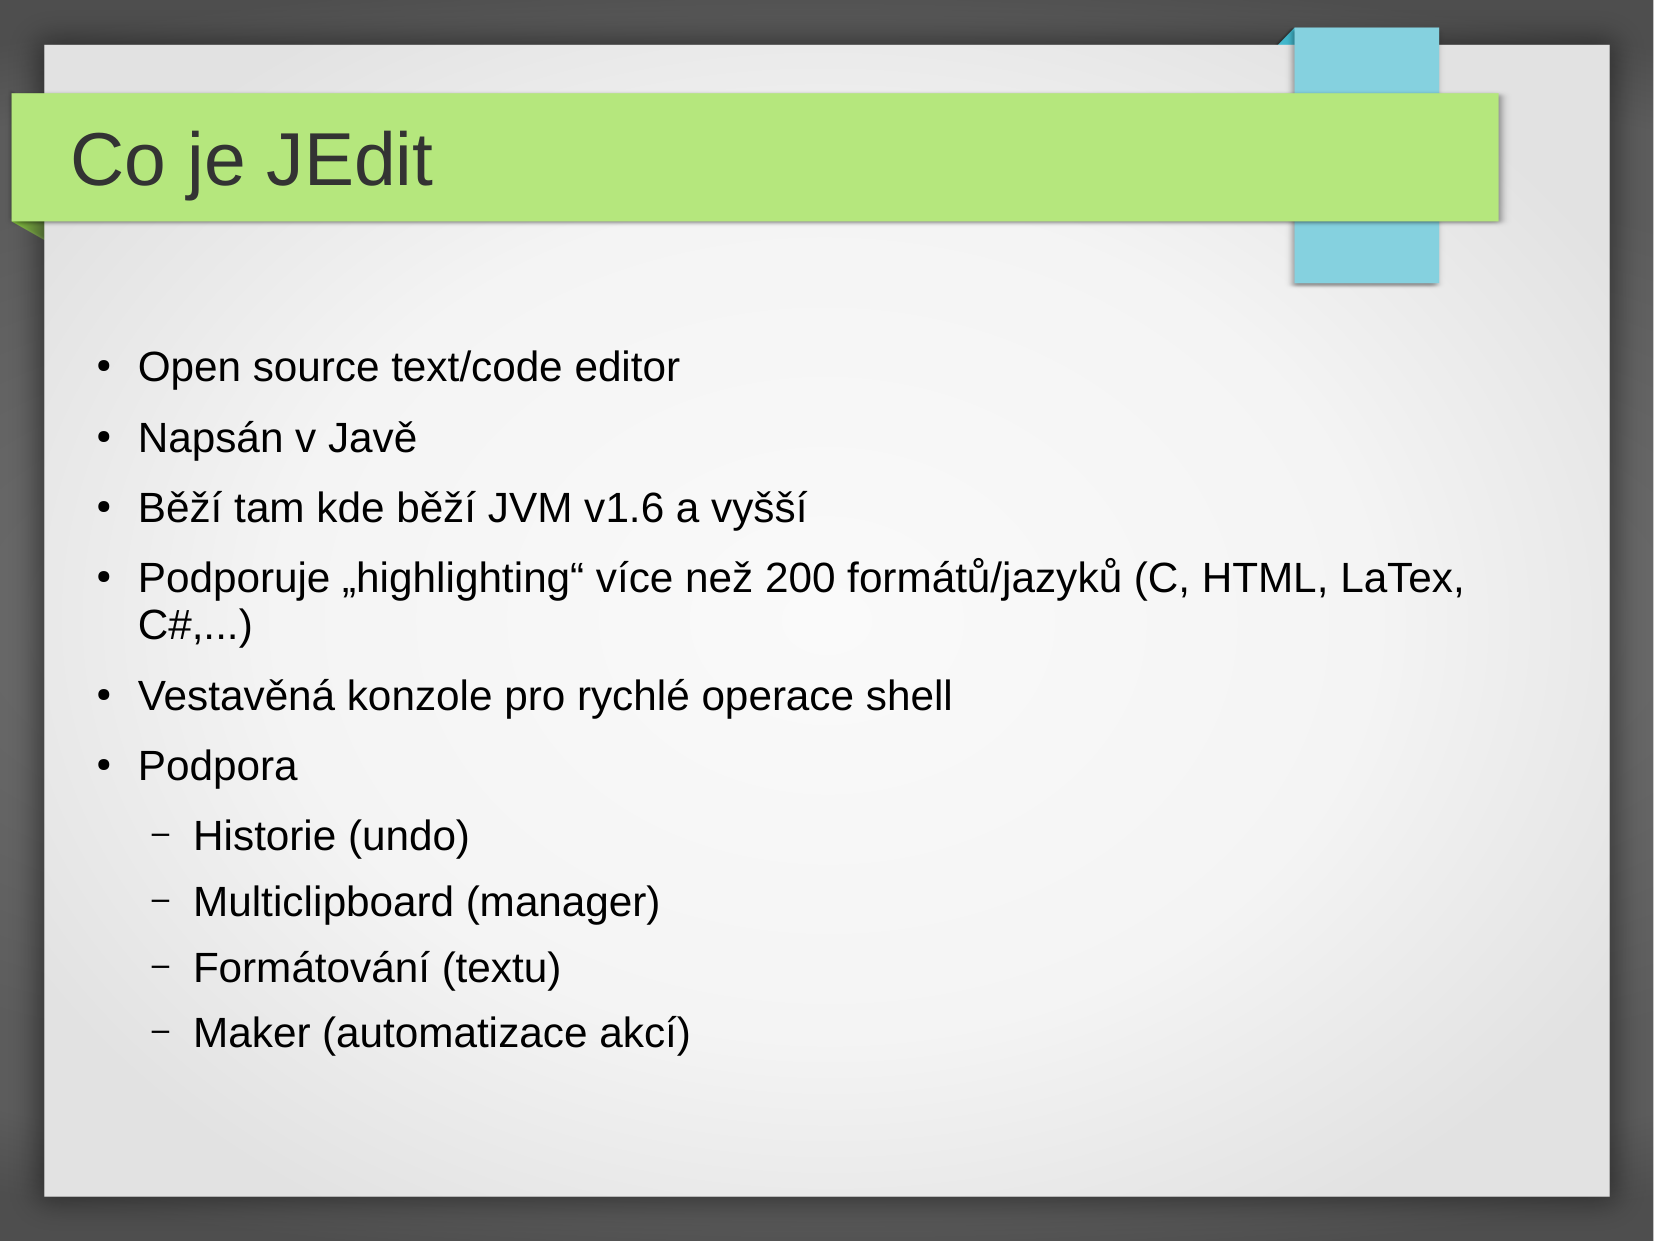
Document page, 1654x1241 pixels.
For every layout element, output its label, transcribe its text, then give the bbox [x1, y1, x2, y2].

picture [0, 0, 1654, 1241]
list Open source text/code editor Napsán v Javě Běží tam kde běží JVM v1.6 a vyšší Podporuje „highlighting“ více než 200 formátů/jazyků (C, HTML, LaTex, C#,...) Vestavěná konzole pro rychlé operace shell Podpora Historie (undo) Multiclipboard (manager) Formátování (textu) Maker (automatizace akcí) [82, 343, 1536, 1063]
title Co je JEdit [70, 106, 1229, 213]
